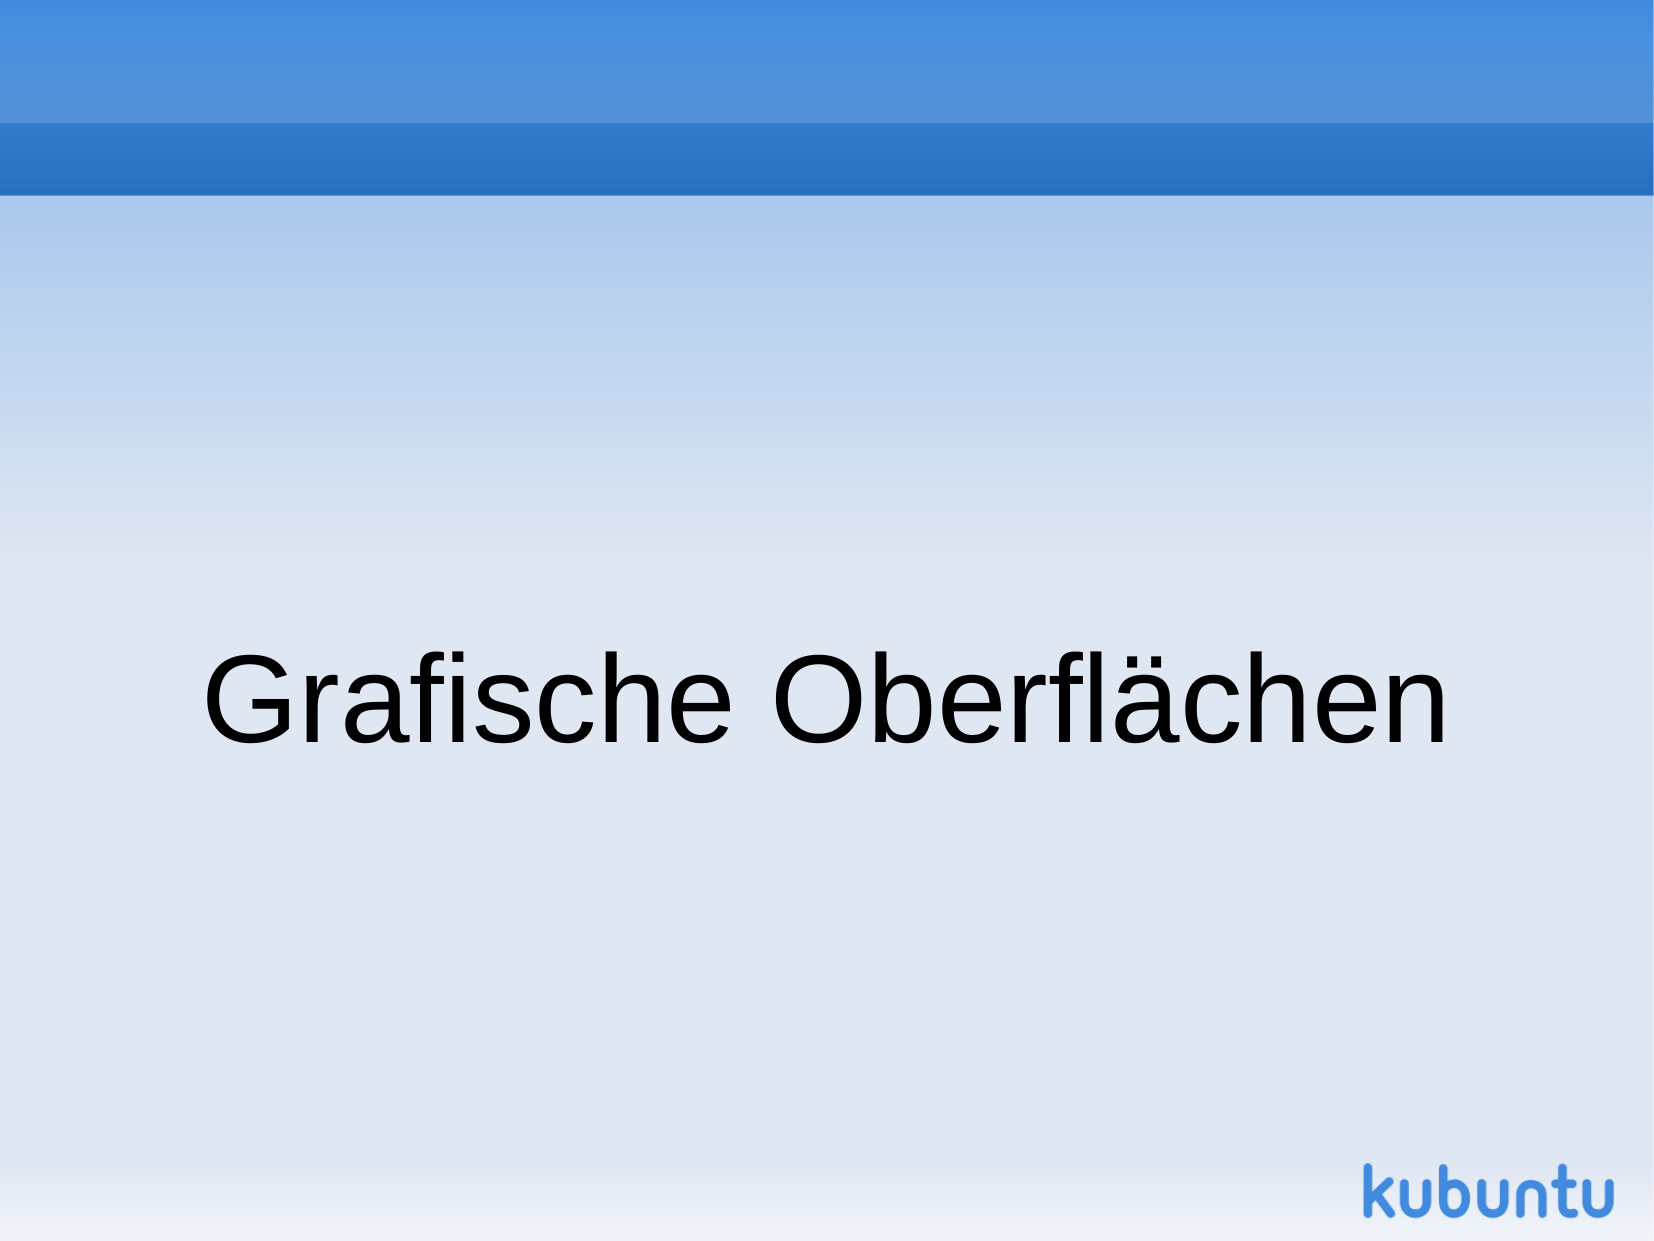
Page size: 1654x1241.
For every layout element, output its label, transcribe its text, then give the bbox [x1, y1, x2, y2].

subtitle Grafische Oberflächen [82, 290, 1571, 1109]
picture [0, 0, 1654, 1241]
